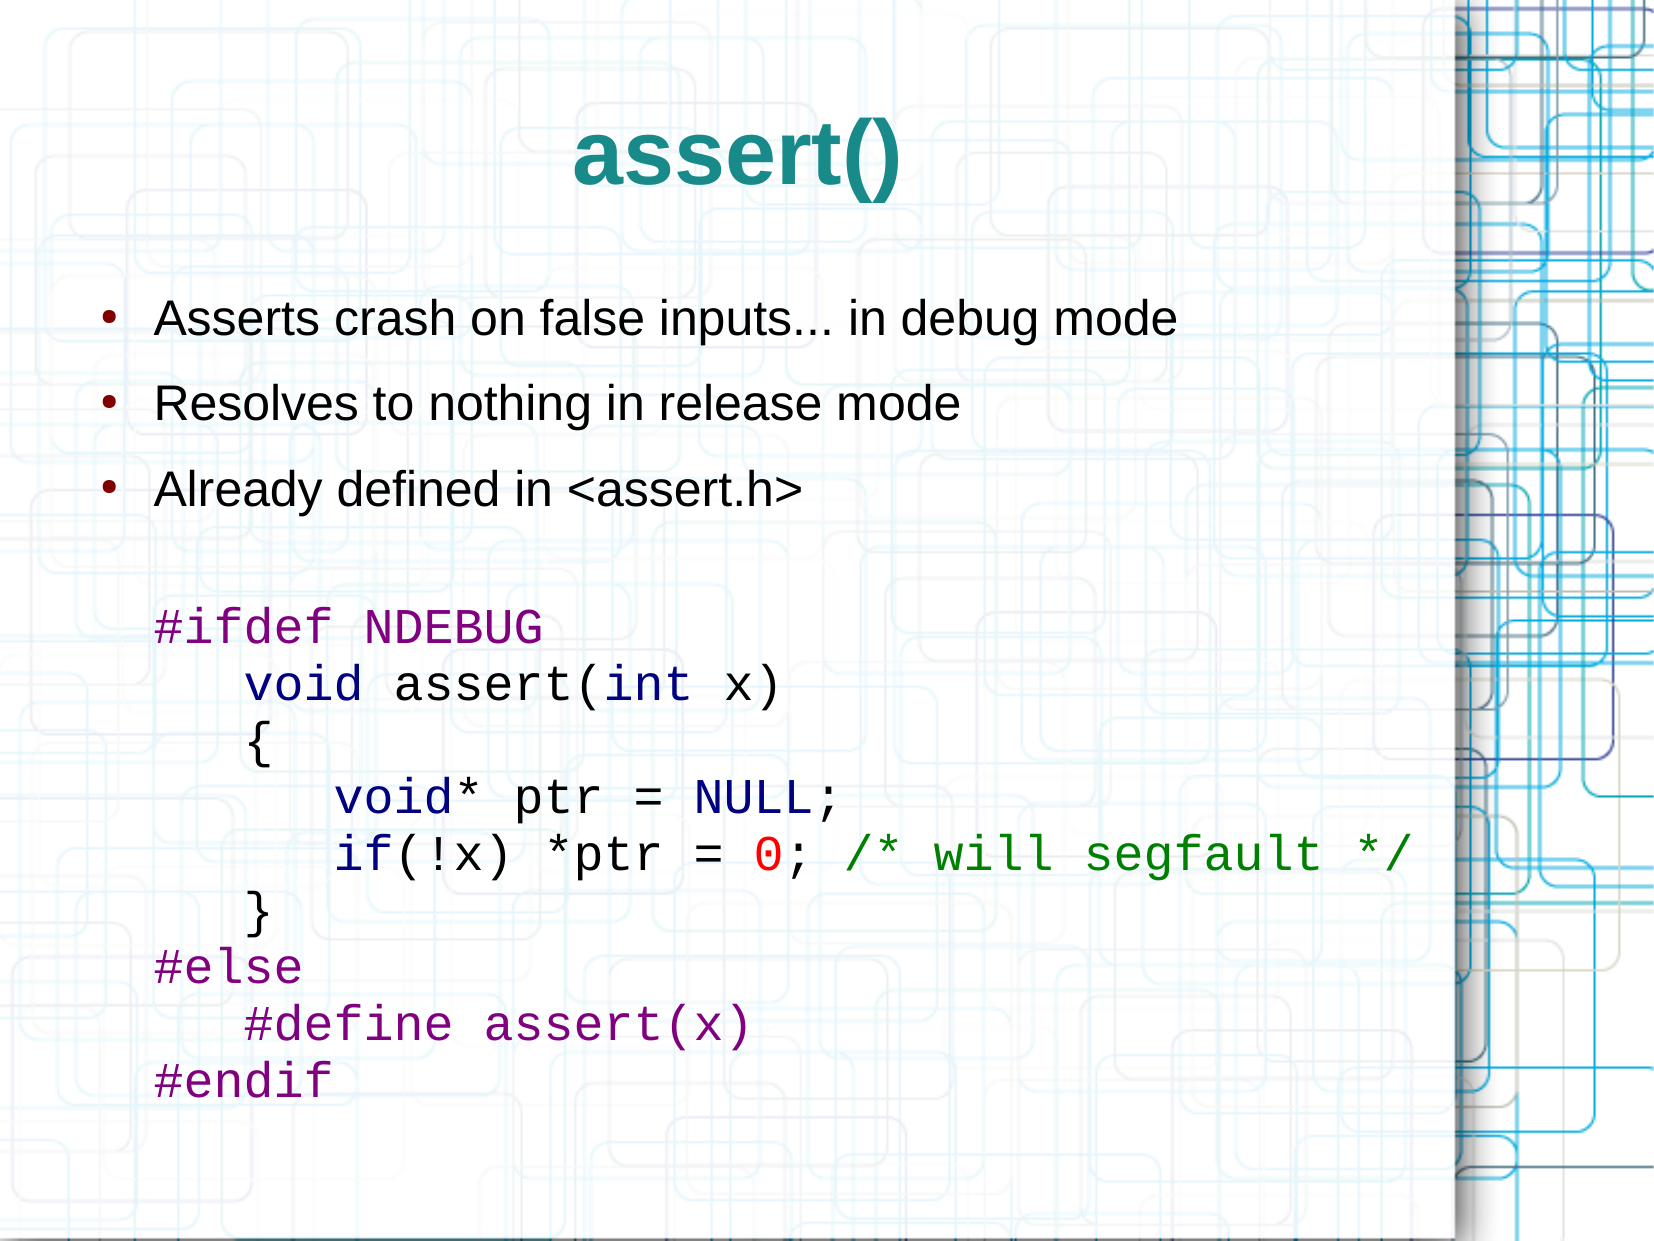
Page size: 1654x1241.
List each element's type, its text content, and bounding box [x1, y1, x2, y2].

picture [0, 0, 1654, 1241]
list Asserts crash on false inputs... in debug mode Resolves to nothing in release mode Already defined in <assert.h> #ifdef NDEBUG void assert(int x) { void* ptr = NULL; if(!x) *ptr = 0; /* will segfault */ } #else #define assert(x) #endif [82, 290, 1418, 1113]
title assert() [59, 49, 1418, 257]
